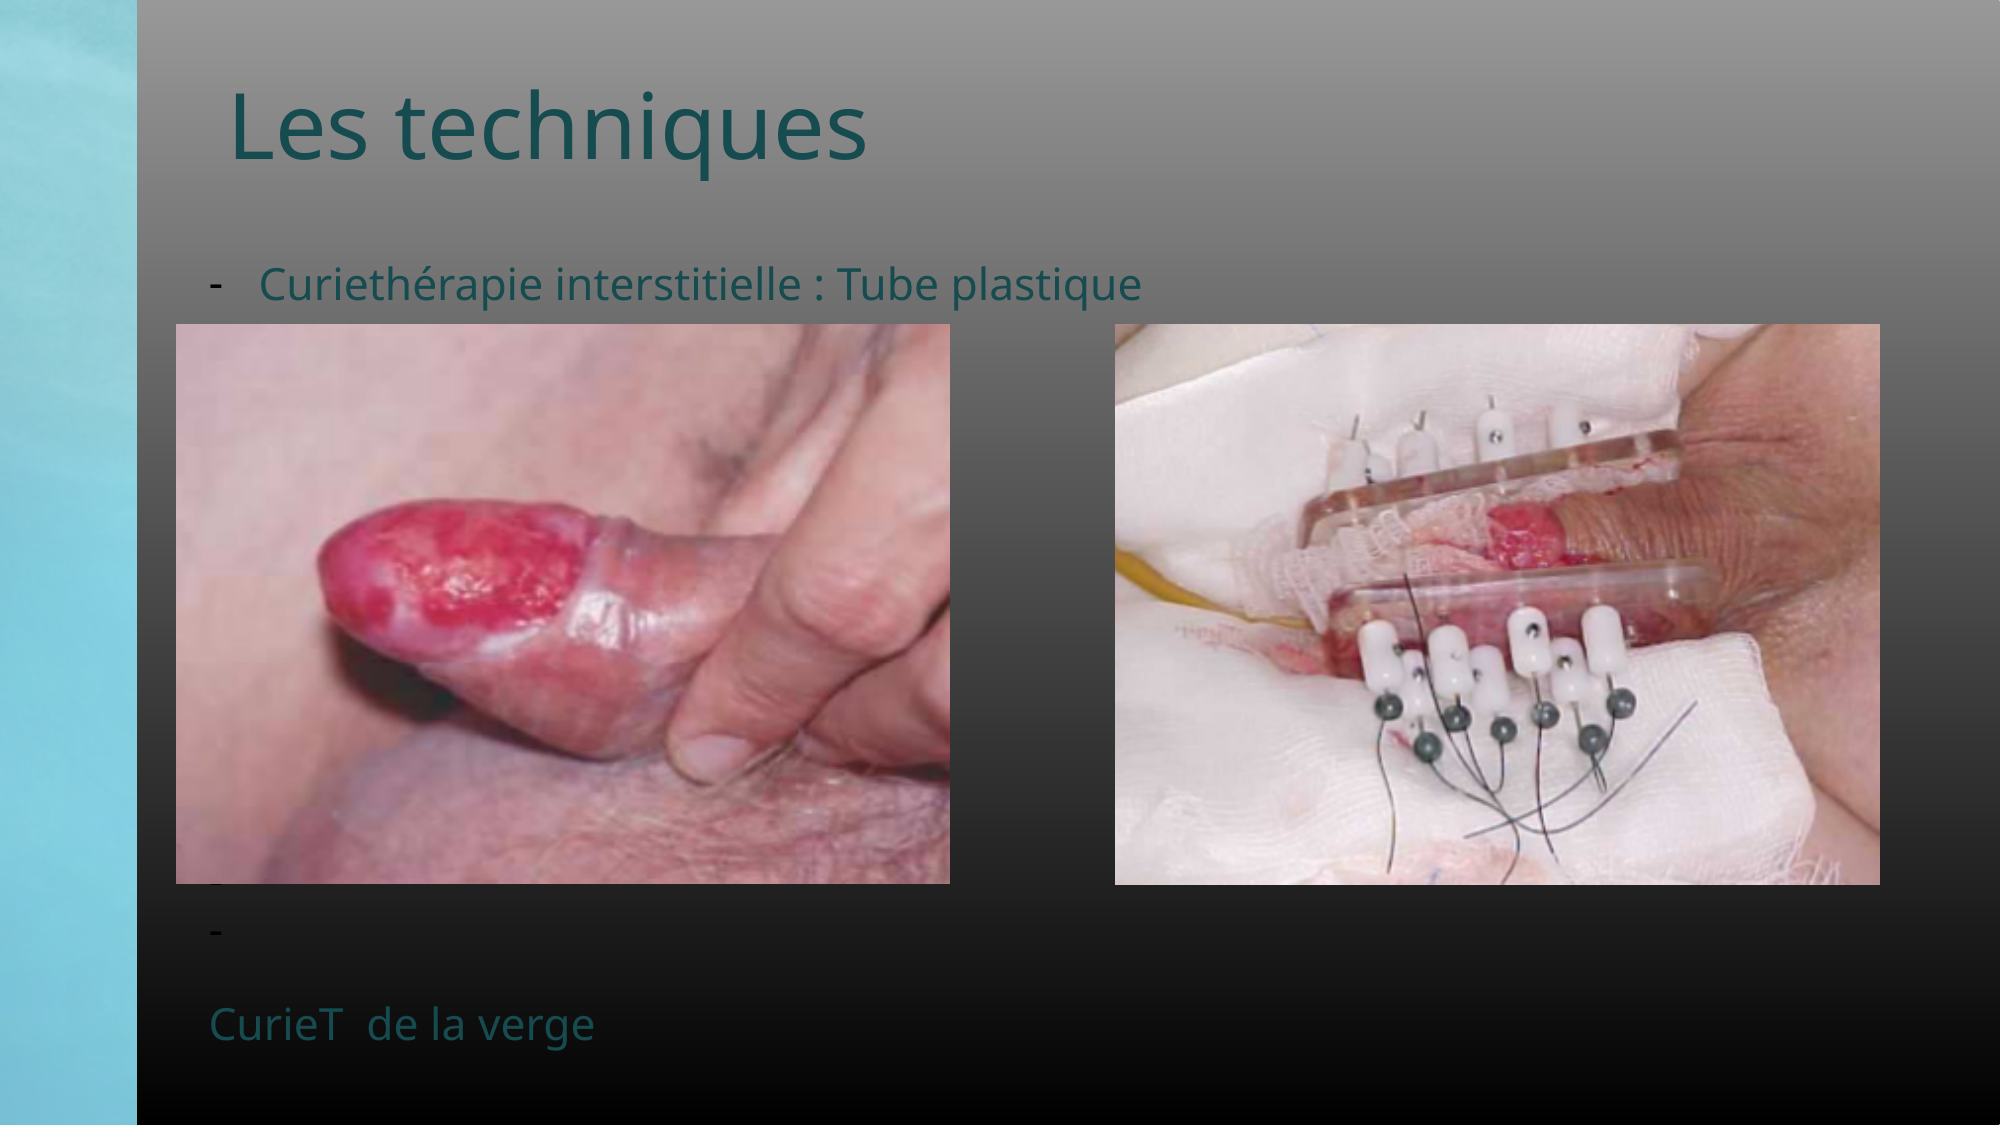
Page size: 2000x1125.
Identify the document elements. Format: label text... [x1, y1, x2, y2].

list Curiethérapie interstitielle : Tube plastique CurieT de la verge [193, 199, 1981, 1060]
picture [1115, 324, 1880, 885]
picture [176, 324, 950, 884]
title Les techniques [212, 62, 1728, 188]
